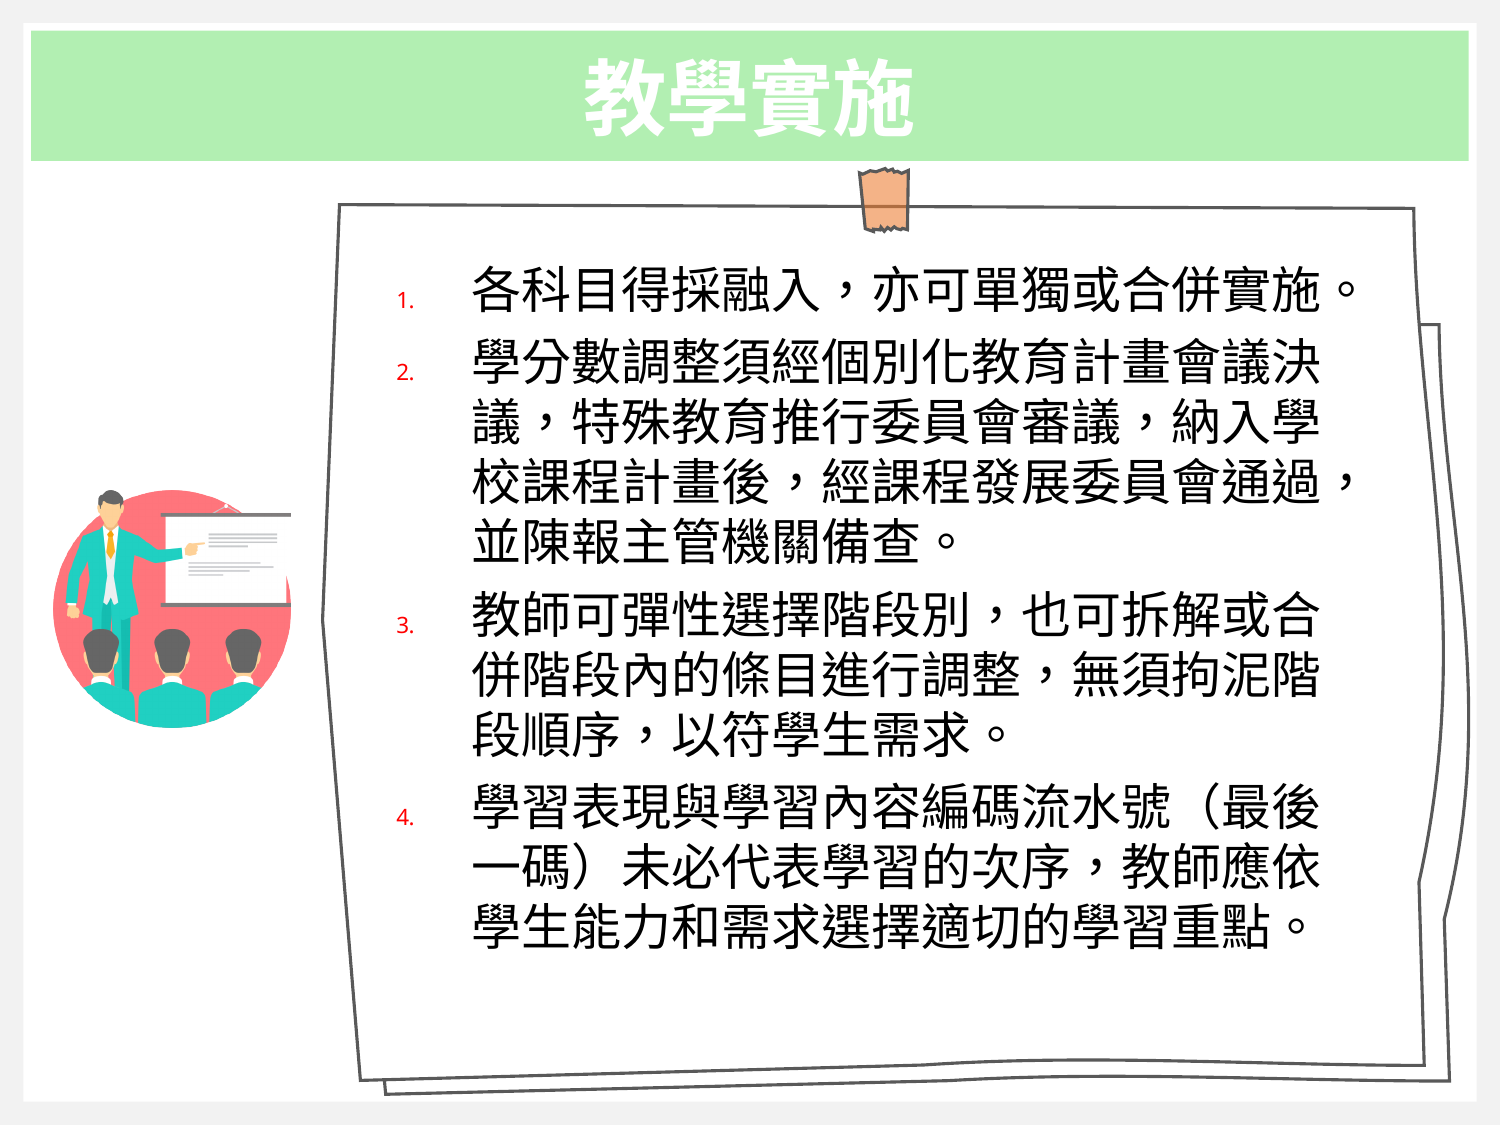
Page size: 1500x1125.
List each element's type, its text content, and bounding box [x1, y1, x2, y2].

text_box [322, 168, 1469, 1095]
text_box 教學實施 [31, 30, 1469, 161]
picture [53, 490, 291, 728]
text_box 各科目得採融入，亦可單獨或合併實施。 學分數調整須經個別化教育計畫會議決議，特殊教育推行委員會審議，納入學校課程計畫後，經課程發展委員會通過，並陳報主管機關備查。 教師可彈性選擇階段別，也可拆解或合併階段內的條目進行調整，無須拘泥階段順序，以符學生需求。 學習表現與學習內容編碼流水號（最後一碼）未必代表學習的次序，教師應依學生能力和需求選擇適切的學習重點。 [381, 250, 1385, 964]
